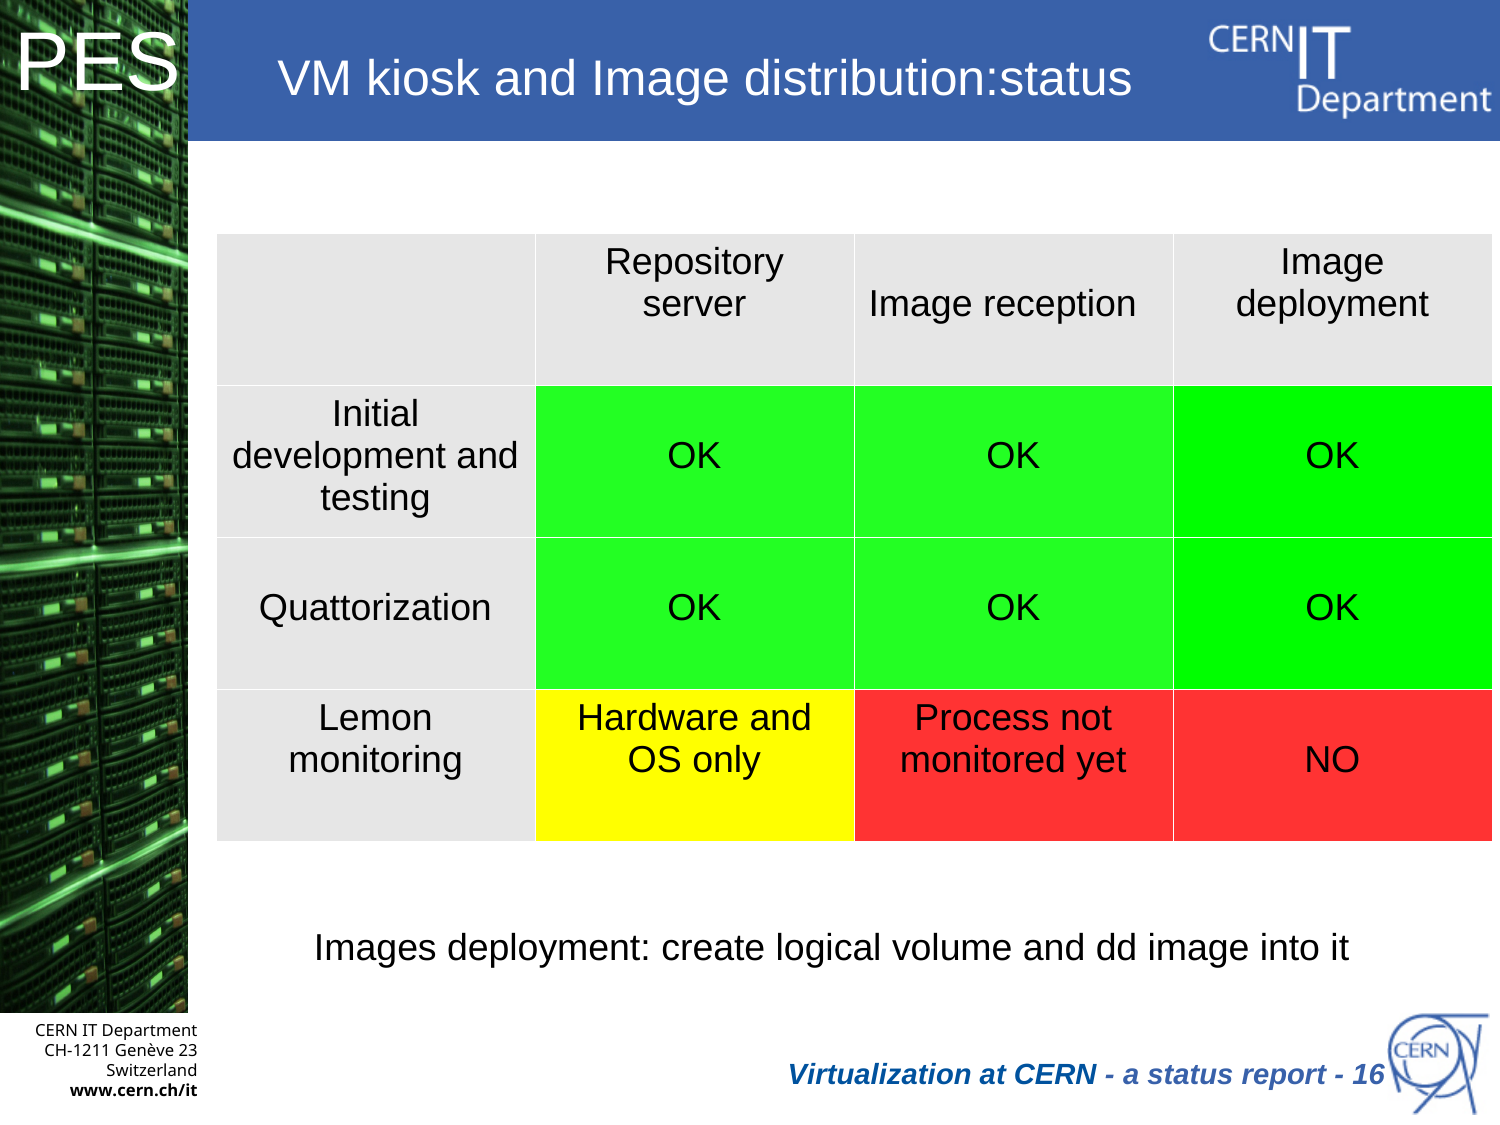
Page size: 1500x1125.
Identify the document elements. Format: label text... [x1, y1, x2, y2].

table_cell OK [1174, 538, 1492, 689]
table_cell Lemon monitoring [217, 690, 535, 841]
table_cell NO [1174, 690, 1492, 841]
table_cell OK [536, 386, 854, 537]
table_header Repository server [536, 234, 854, 385]
table_header Image reception [855, 234, 1173, 385]
table_cell Initial development and testing [217, 386, 535, 537]
table_cell Process not monitored yet [855, 690, 1173, 841]
table_cell OK [855, 386, 1173, 537]
table_header [217, 234, 535, 385]
text_box VM kiosk and Image distribution:status [262, 37, 1177, 113]
table_cell OK [1174, 386, 1492, 537]
table_header Image deployment [1174, 234, 1492, 385]
table_cell Hardware and OS only [536, 690, 854, 841]
picture [0, 0, 1500, 1013]
table_cell OK [536, 538, 854, 689]
text_box Images deployment: create logical volume and dd image into it [299, 915, 1365, 976]
picture [1387, 1012, 1490, 1115]
table_cell OK [855, 538, 1173, 689]
table_cell Quattorization [217, 538, 535, 689]
